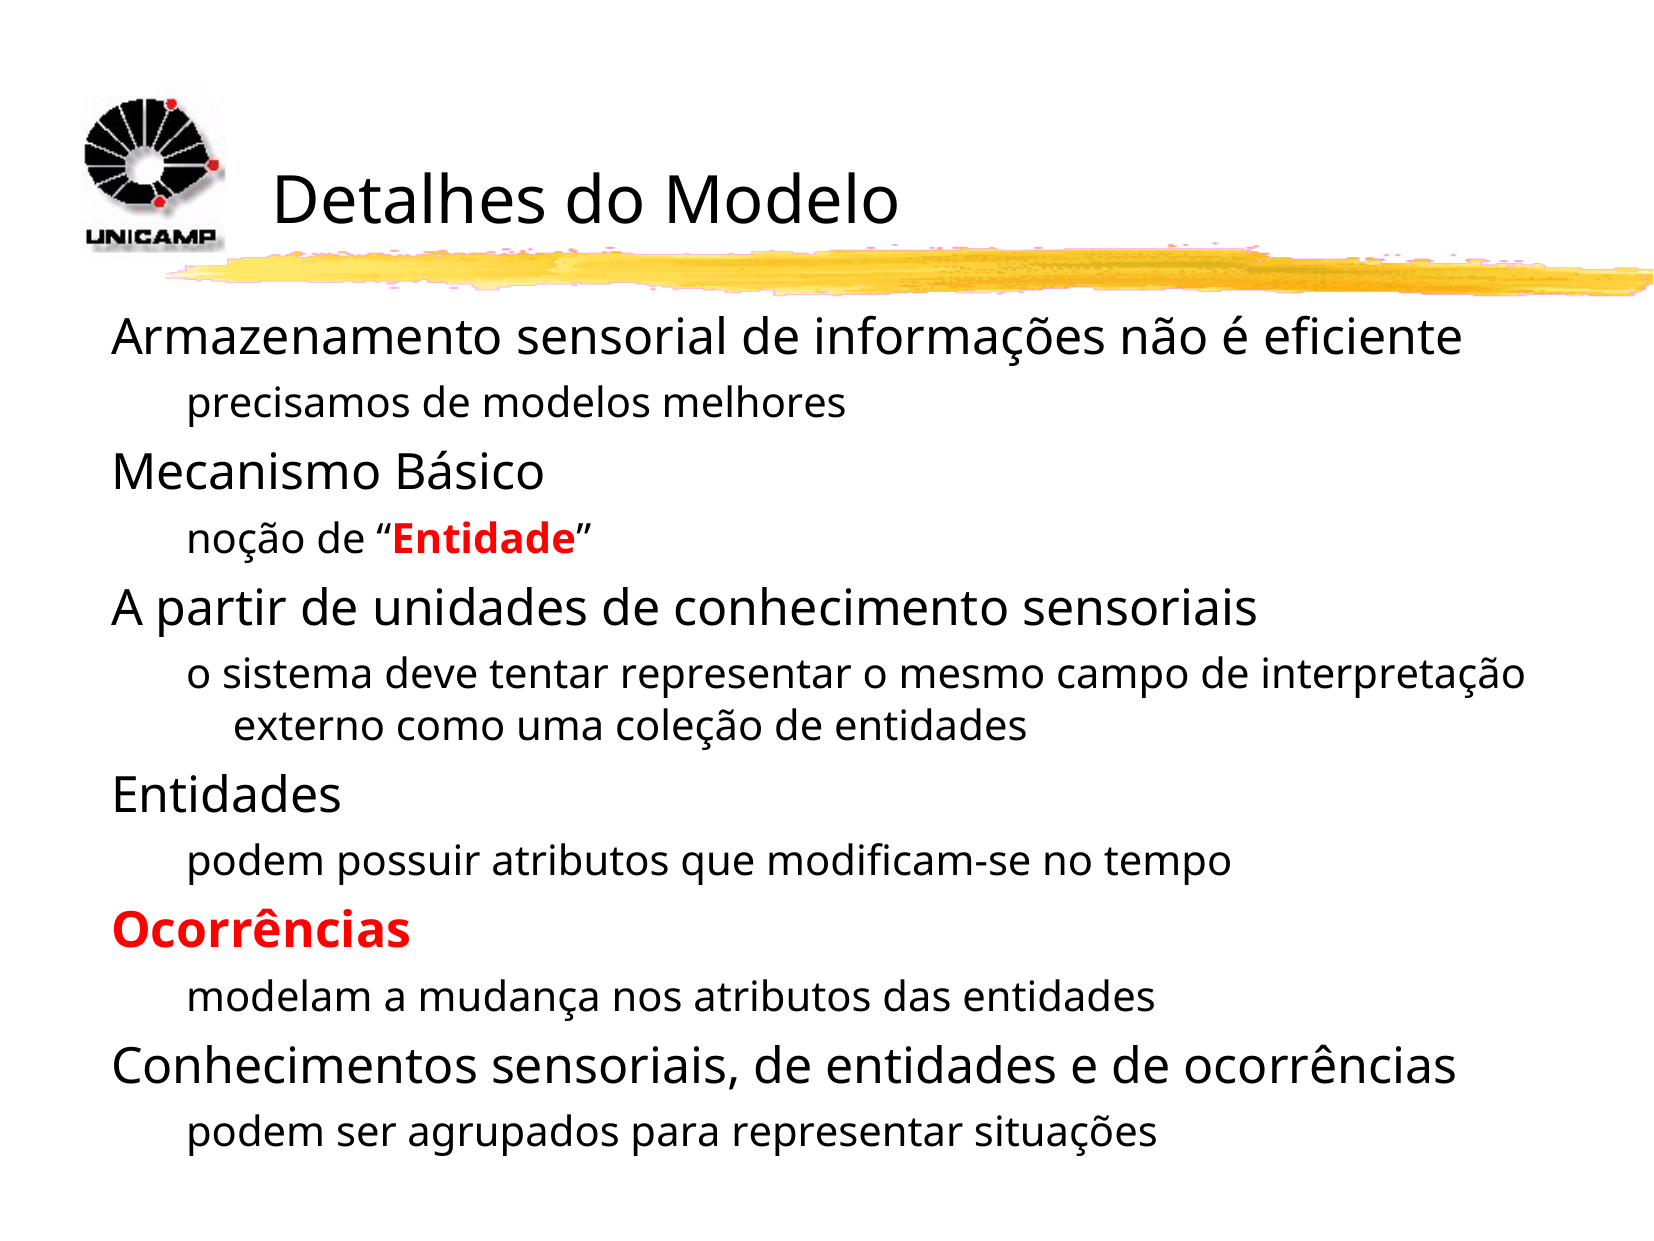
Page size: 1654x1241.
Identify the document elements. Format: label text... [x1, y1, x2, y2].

list Armazenamento sensorial de informações não é eficiente precisamos de modelos melhores Mecanismo Básico noção de “Entidade” A partir de unidades de conhecimento sensoriais o sistema deve tentar representar o mesmo campo de interpretação externo como uma coleção de entidades Entidades podem possuir atributos que modificam-se no tempo Ocorrências modelam a mudança nos atributos das entidades Conhecimentos sensoriais, de entidades e de ocorrências podem ser agrupados para representar situações [96, 297, 1576, 1241]
picture [82, 82, 1654, 308]
title Detalhes do Modelo [257, 41, 1580, 248]
